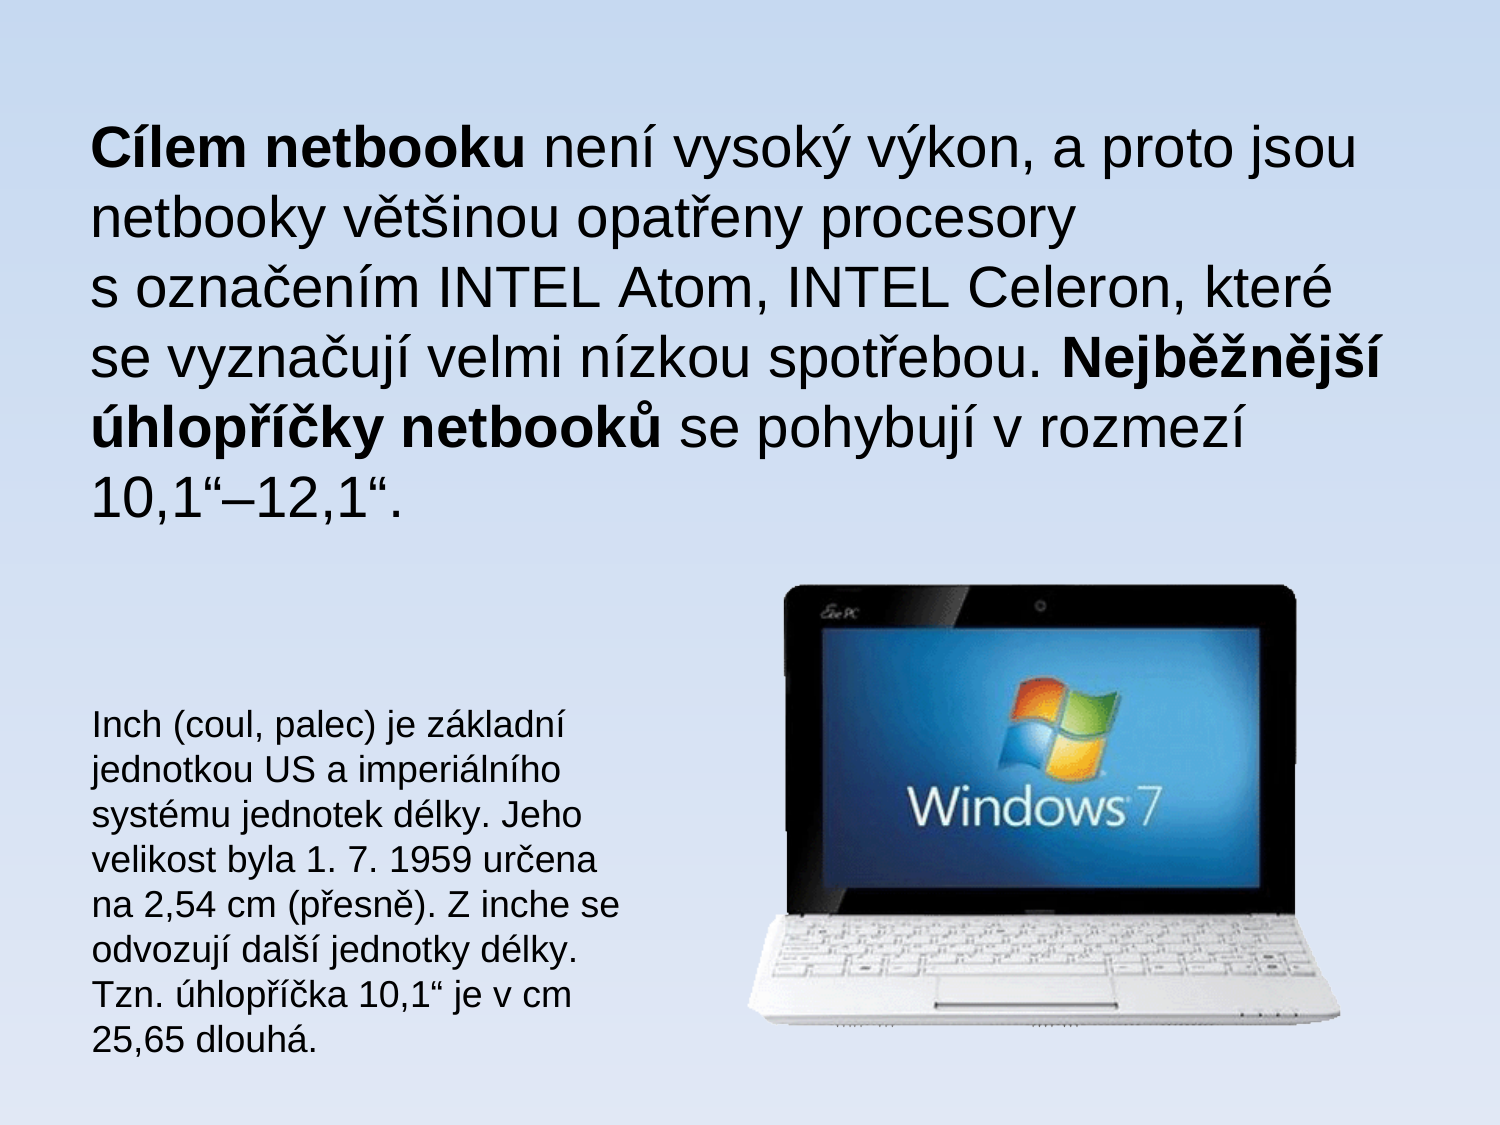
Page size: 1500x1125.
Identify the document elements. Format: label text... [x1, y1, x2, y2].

text_box Inch (coul, palec) je základní jednotkou US a imperiálního systému jednotek délky. Jeho velikost byla 1. 7. 1959 určena na 2,54 cm (přesně). Z inche se odvozují další jednotky délky. Tzn. úhlopříčka 10,1“ je v cm 25,65 dlouhá. [76, 692, 644, 1068]
list Cílem netbooku není vysoký výkon, a proto jsou netbooky většinou opatřeny procesory s označením INTEL Atom, INTEL Celeron, které se vyznačují velmi nízkou spotřebou. Nejběžnější úhlopříčky netbooků se pohybují v rozmezí 10,1“‒12,1“. [75, 101, 1426, 1000]
picture [726, 550, 1380, 1098]
